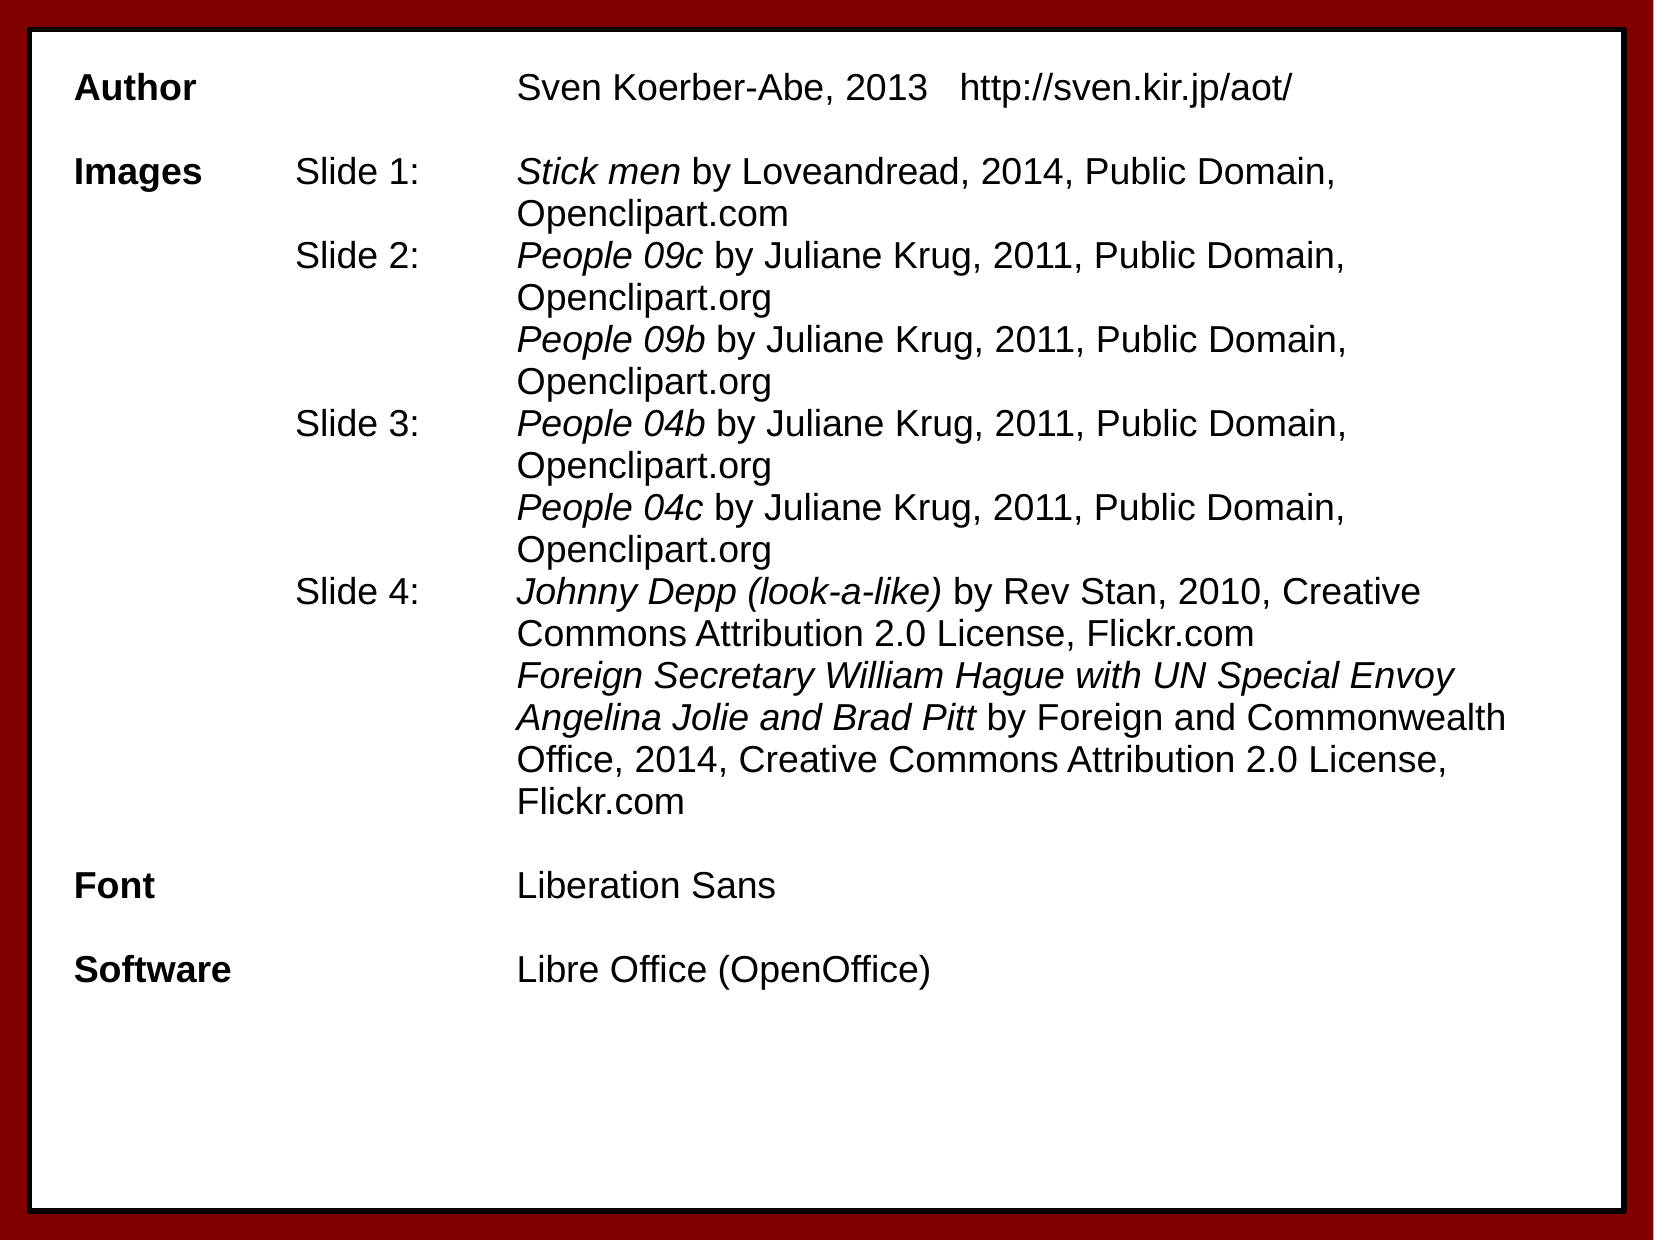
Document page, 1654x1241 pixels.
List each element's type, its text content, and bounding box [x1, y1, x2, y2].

text_box [29, 29, 1625, 1211]
text_box Author Sven Koerber-Abe, 2013 http://sven.kir.jp/aot/ Images Slide 1: Stick men by Loveandread, 2014, Public Domain, Openclipart.com Slide 2: People 09c by Juliane Krug, 2011, Public Domain, Openclipart.org People 09b by Juliane Krug, 2011, Public Domain, Openclipart.org Slide 3: People 04b by Juliane Krug, 2011, Public Domain, Openclipart.org People 04c by Juliane Krug, 2011, Public Domain, Openclipart.org Slide 4: Johnny Depp (look-a-like) by Rev Stan, 2010, Creative Commons Attribution 2.0 License, Flickr.com Foreign Secretary William Hague with UN Special Envoy Angelina Jolie and Brad Pitt by Foreign and Commonwealth Office, 2014, Creative Commons Attribution 2.0 License, Flickr.com Font Liberation Sans Software Libre Office (OpenOffice) [59, 59, 1595, 1086]
